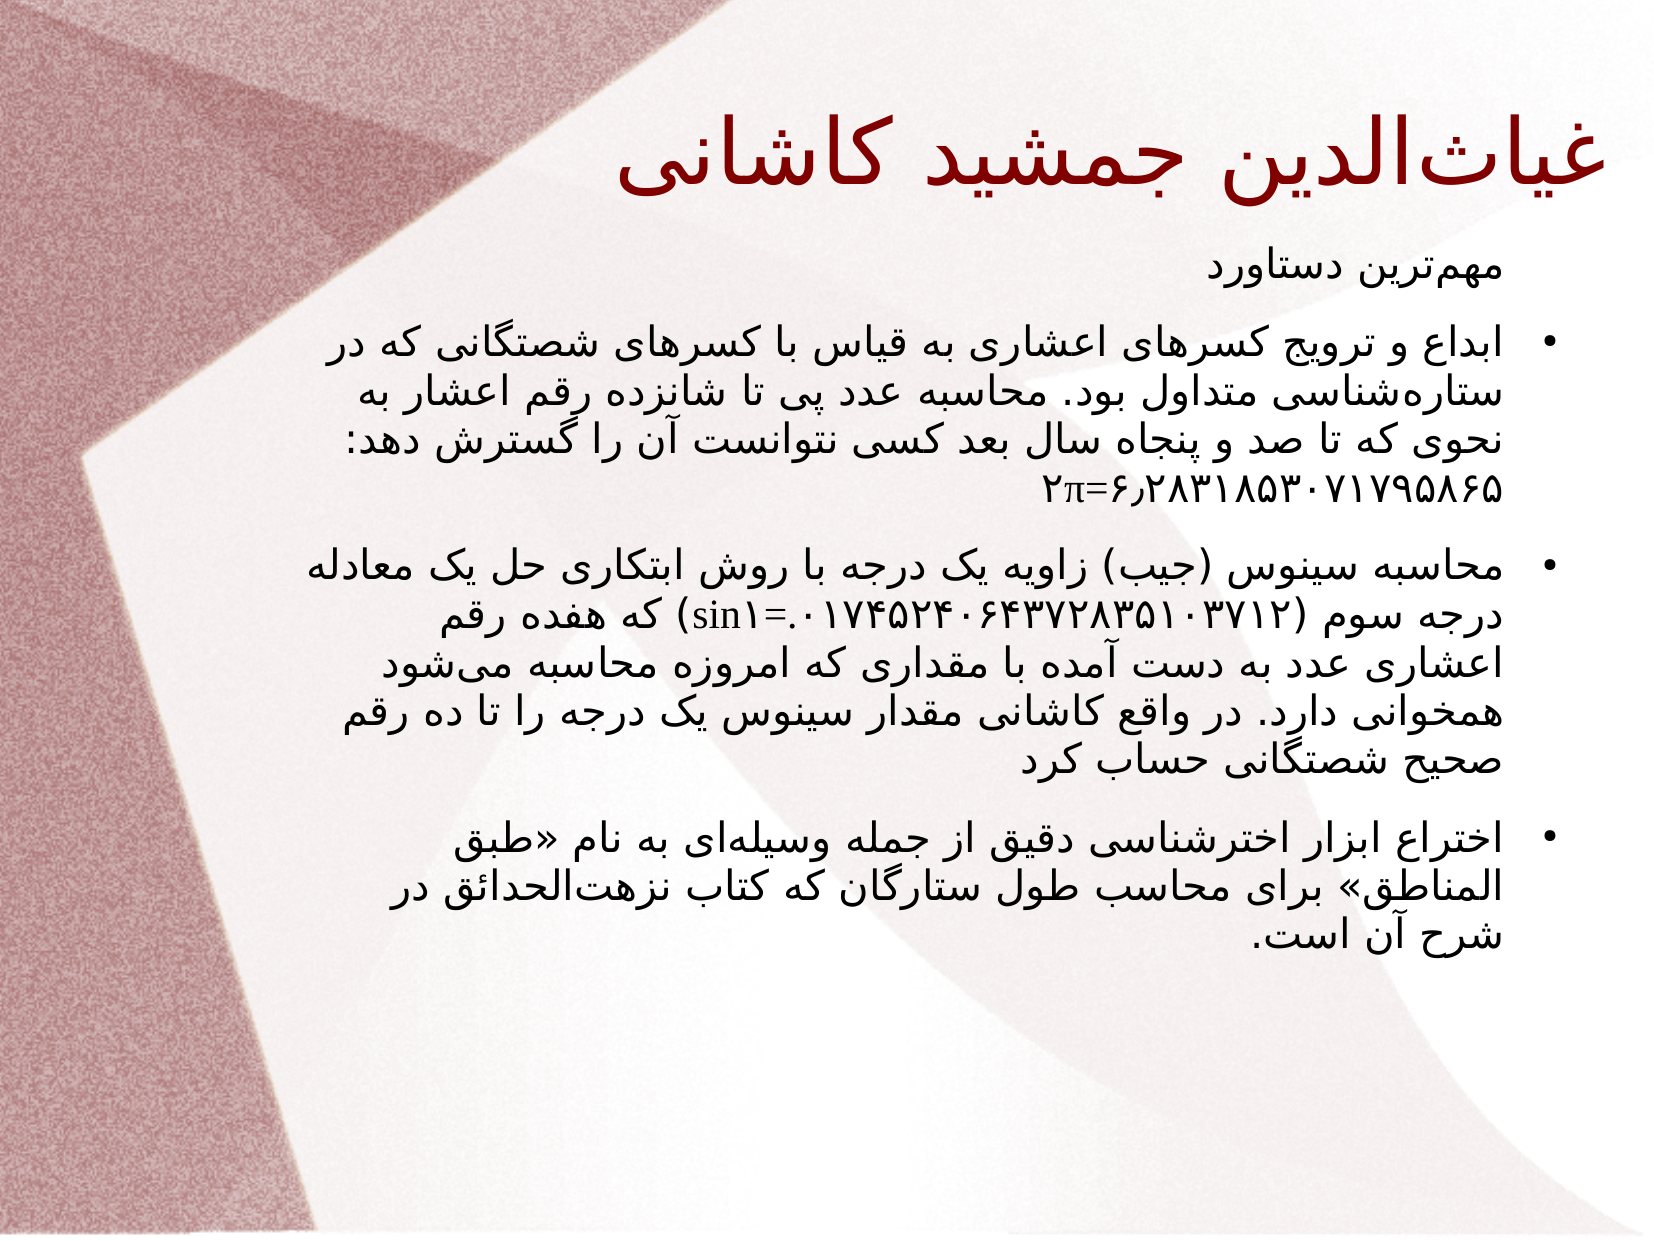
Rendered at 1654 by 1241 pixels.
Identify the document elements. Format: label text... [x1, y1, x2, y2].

title غیاث‌الدین جمشید کاشانی [596, 49, 1607, 257]
list مهم‌ترین دستاورد ابداع و ترویج کسرهای اعشاری به قیاس با کسرهای شصتگانی که در ستاره‌شناسی متداول بود. محاسبه عدد پی تا شانزده رقم اعشار به نحوی که تا صد و پنجاه سال بعد کسی نتوانست آن را گسترش دهد: ۲π=۶٫۲۸۳۱۸۵۳۰۷۱۷۹۵۸۶۵ محاسبه سینوس (جیب) زاویه یک درجه با روش ابتکاری حل یک معادله درجه سوم (sin۱=.۰۱۷۴۵۲۴۰۶۴۳۷۲۸۳۵۱۰۳۷۱۲) که هفده رقم اعشاری عدد به دست آمده با مقداری که امروزه محاسبه می‌شود همخوانی دارد. در واقع کاشانی مقدار سینوس یک درجه را تا ده رقم صحیح شصتگانی حساب کرد اختراع ابزار اخترشناسی دقیق از جمله وسیله‌ای به نام «طبق المناطق» برای محاسب طول ستارگان که کتاب نزهت‌الحدائق در شرح آن است. [300, 240, 1576, 1186]
picture [0, 0, 1654, 1241]
